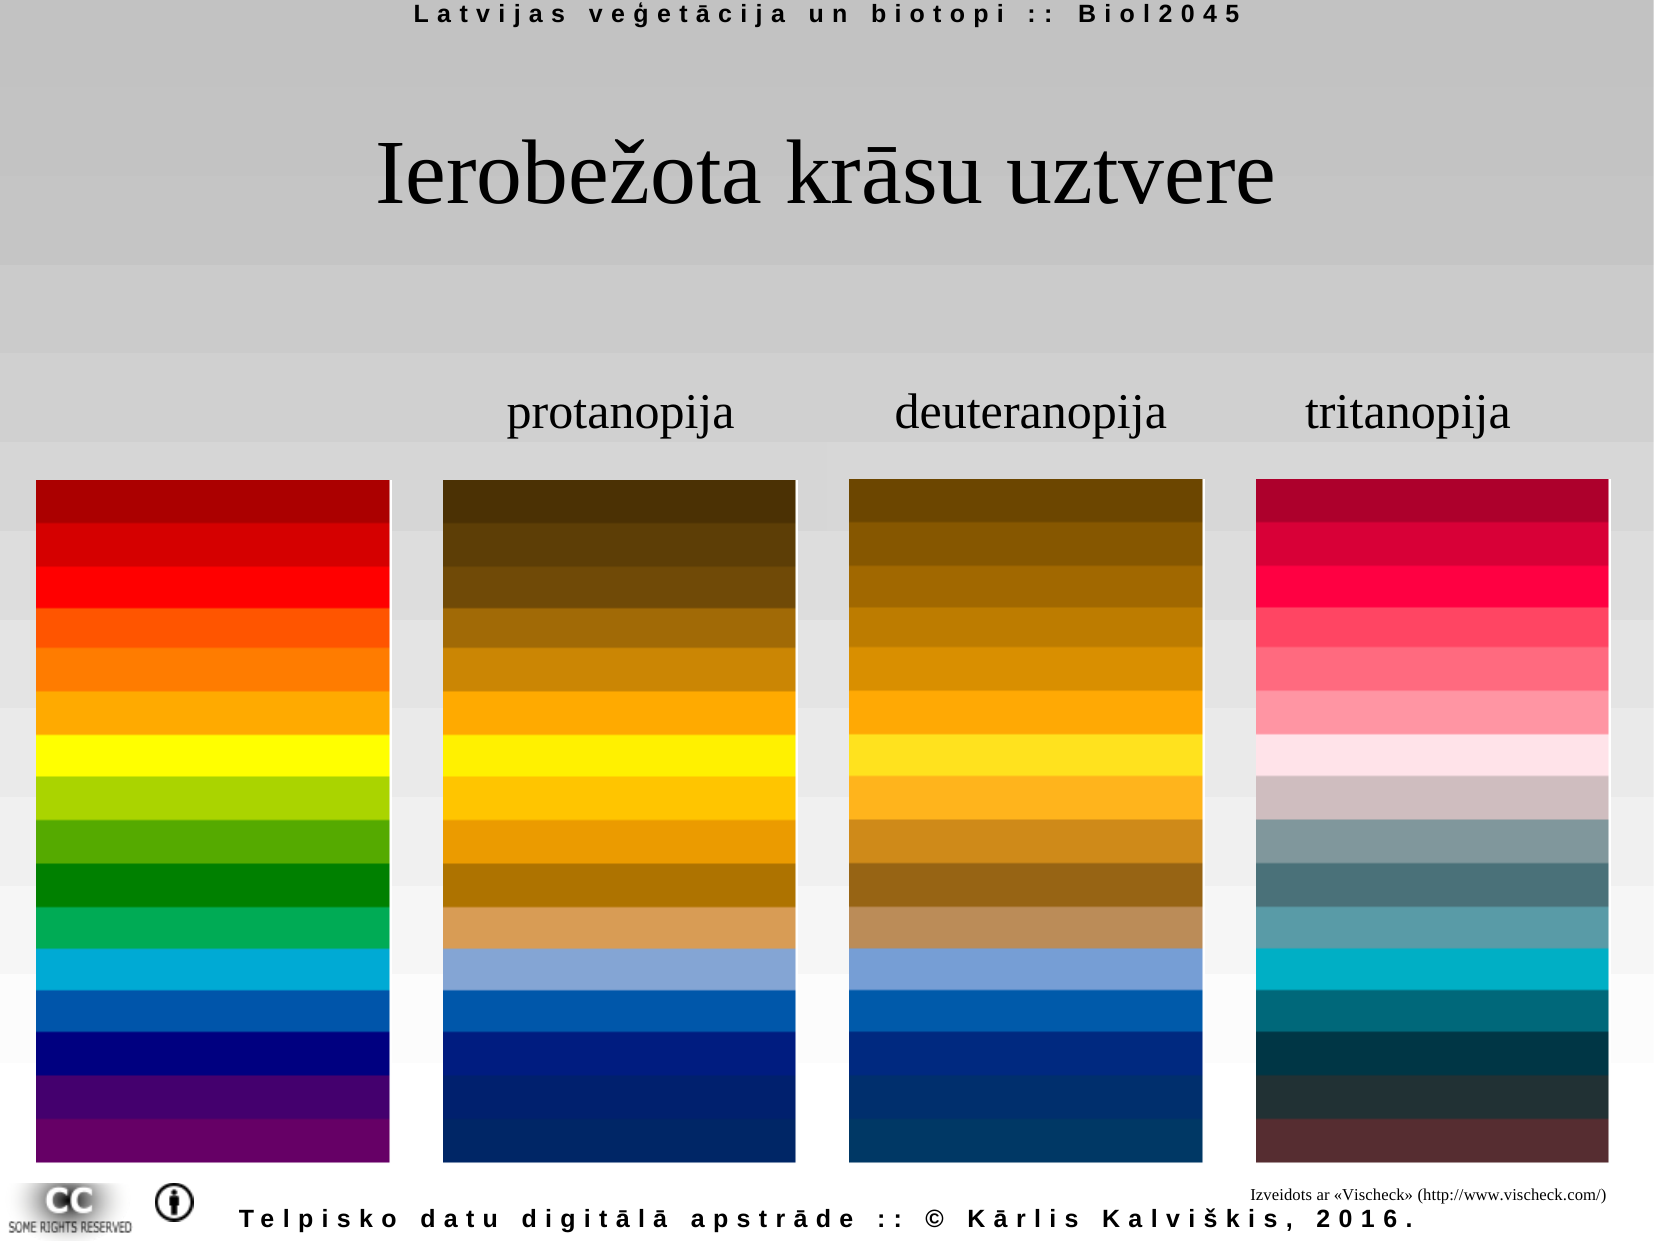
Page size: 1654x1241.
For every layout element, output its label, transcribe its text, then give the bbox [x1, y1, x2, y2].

title Ierobežota krāsu uztvere [29, 49, 1625, 296]
text_box protanopija [506, 383, 736, 441]
text_box deuteranopija [894, 383, 1168, 441]
text_box Izveidots ar «Vischeck» (http://www.vischeck.com/) [1250, 1185, 1603, 1204]
text_box tritanopija [1305, 383, 1512, 441]
picture [0, 0, 1654, 1241]
